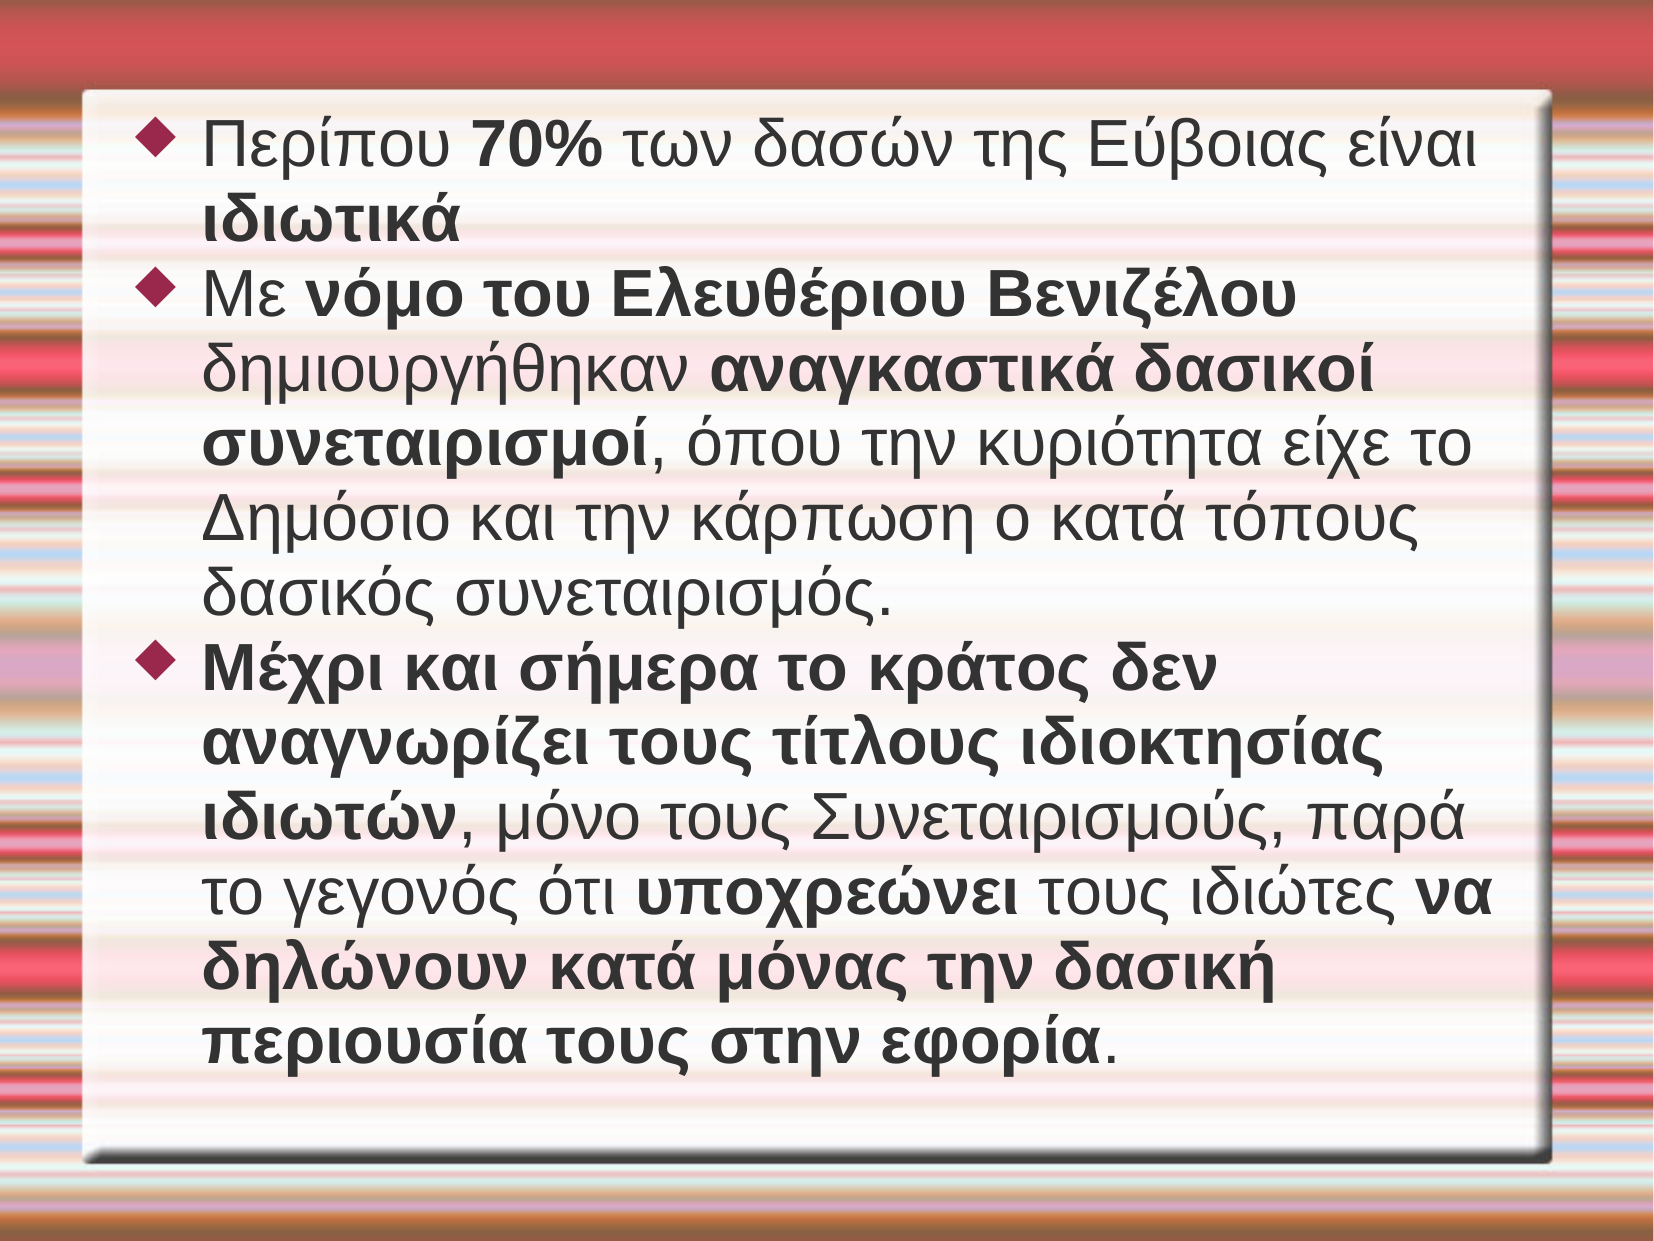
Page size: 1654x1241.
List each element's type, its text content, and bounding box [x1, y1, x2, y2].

title [94, 0, 1507, 154]
picture [0, 0, 1654, 1241]
list Περίπου 70% των δασών της Εύβοιας είναι ιδιωτικά Με νόμο του Ελευθέριου Βενιζέλου δημιουργήθηκαν αναγκαστικά δασικοί συνεταιρισμοί, όπου την κυριότητα είχε το Δημόσιο και την κάρπωση ο κατά τόπους δασικός συνεταιρισμός. Μέχρι και σήμερα το κράτος δεν αναγνωρίζει τους τίτλους ιδιοκτησίας ιδιωτών, μόνο τους Συνεταιρισμούς, παρά το γεγονός ότι υποχρεώνει τους ιδιώτες να δηλώνουν κατά μόνας την δασική περιουσία τους στην εφορία. [119, 106, 1501, 1079]
